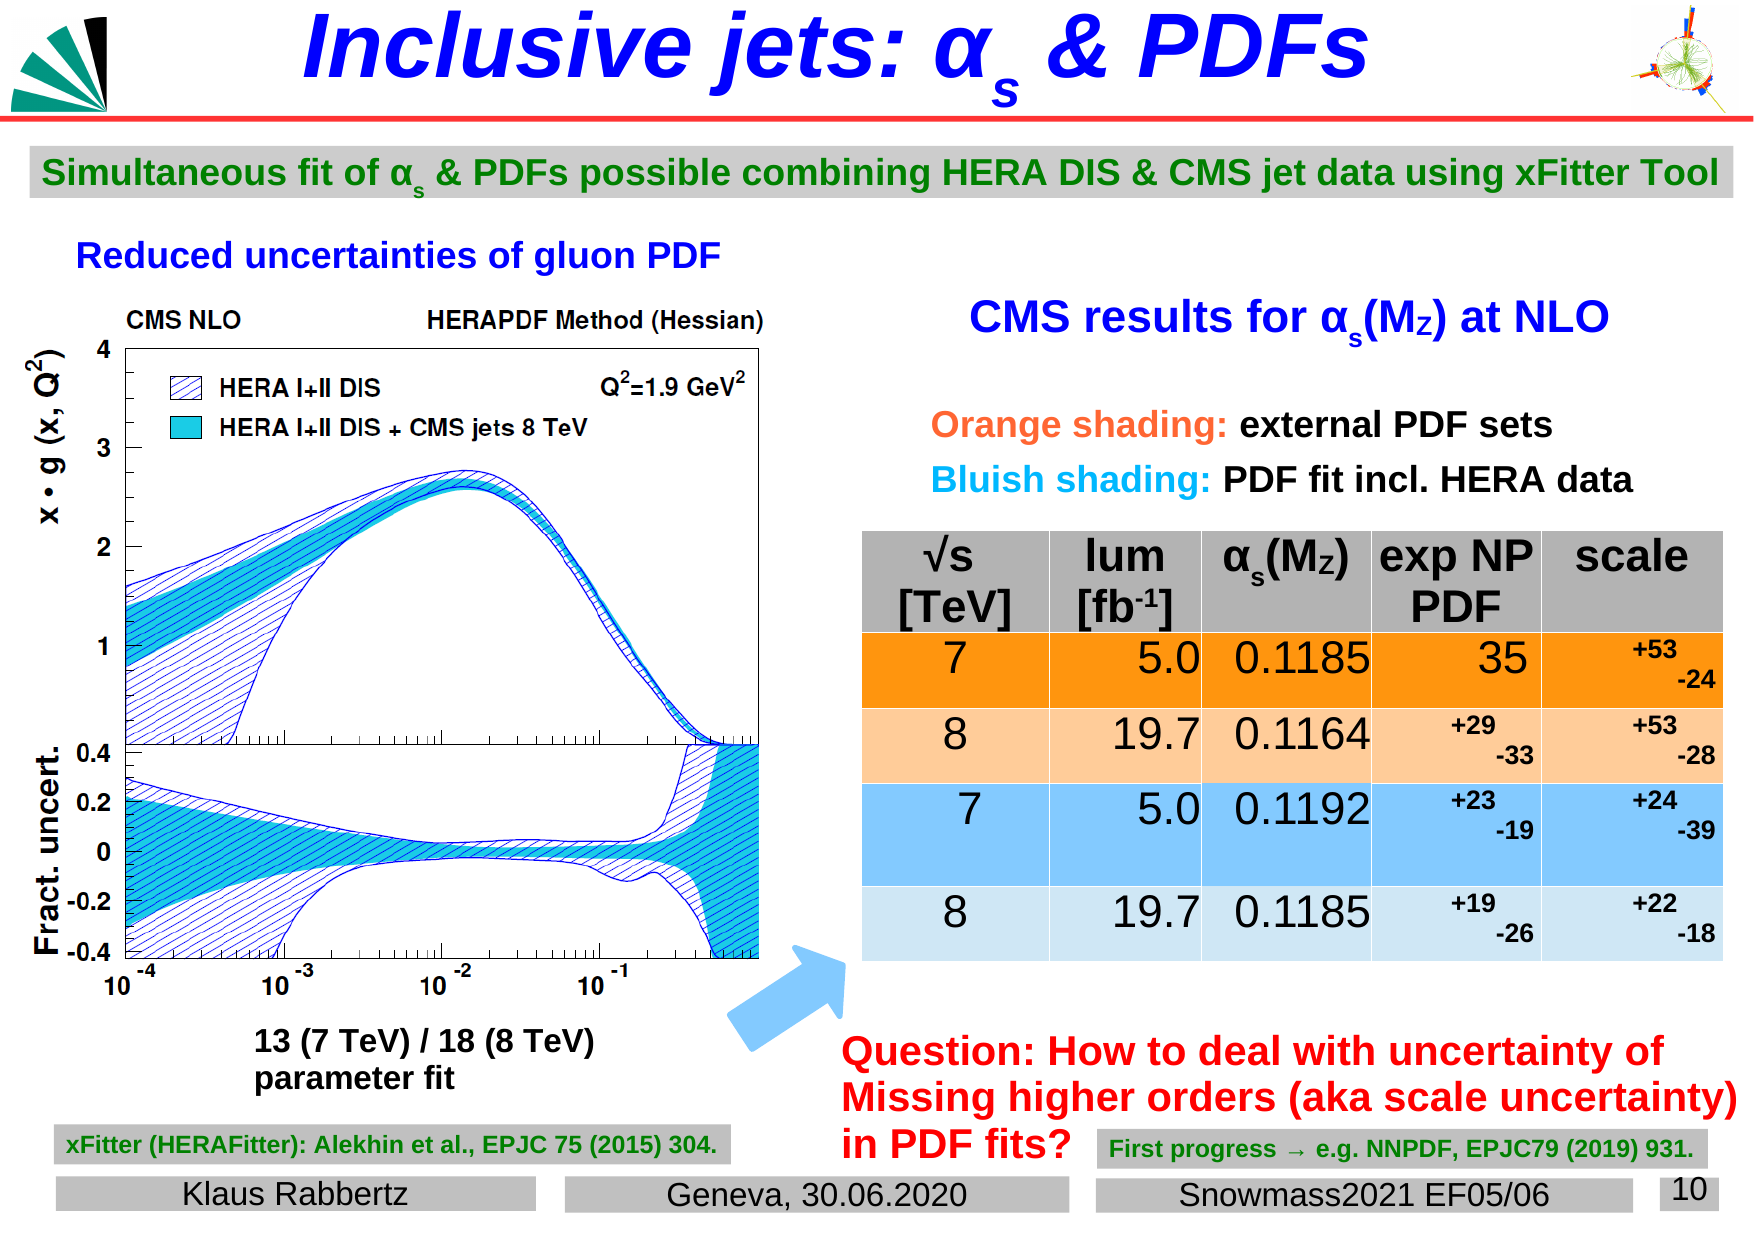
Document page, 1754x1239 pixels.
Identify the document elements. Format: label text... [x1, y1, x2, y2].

table_cell +29-33 [1372, 709, 1541, 783]
table_cell 7 [862, 633, 1049, 708]
table_cell 8 [862, 709, 1049, 783]
picture [11, 17, 107, 113]
table_cell +24-39 [1542, 784, 1723, 886]
table_cell 5.0 [1050, 633, 1201, 708]
table_cell 19.7 [1050, 887, 1201, 961]
table_cell 0.1185 [1202, 633, 1371, 708]
table_cell +53-28 [1542, 709, 1723, 783]
table_cell 19.7 [1050, 709, 1201, 783]
text_box CMS results for αs(MZ) at NLO [957, 285, 1629, 357]
picture [1631, 5, 1739, 113]
text_box Question: How to deal with uncertainty of Missing higher orders (aka scale uncertainty) in PDF fits? [829, 1021, 1754, 1173]
table_cell +19-26 [1372, 887, 1541, 961]
table_header αs(MZ) [1202, 531, 1371, 632]
text_box Orange shading: external PDF sets Bluish shading: PDF fit incl. HERA data [918, 398, 1652, 497]
text_box Simultaneous fit of αs & PDFs possible combining HERA DIS & CMS jet data using xFitter Tool [29, 145, 1734, 198]
table_cell 8 [862, 887, 1049, 961]
table_cell +53-24 [1542, 633, 1723, 708]
text_box 13 (7 TeV) / 18 (8 TeV) parameter fit [242, 1016, 613, 1101]
title Inclusive jets: αs & PDFs [129, 0, 1545, 119]
table_cell 0.1192 [1202, 783, 1371, 886]
table_header lum [fb-1] [1050, 531, 1201, 632]
table_cell 7 [862, 784, 1049, 886]
table_header √s [TeV] [862, 531, 1049, 632]
text_box First progress → e.g. NNPDF, EPJC79 (2019) 931. [1097, 1128, 1708, 1169]
table_cell 35 [1372, 633, 1541, 708]
table_cell 0.1164 [1202, 709, 1371, 783]
text_box [729, 947, 843, 1049]
table_cell +23-19 [1372, 784, 1541, 886]
table_cell 5.0 [1050, 784, 1201, 886]
text_box Reduced uncertainties of gluon PDF [63, 229, 749, 288]
table_header scale [1542, 531, 1723, 632]
text_box xFitter (HERAFitter): Alekhin et al., EPJC 75 (2015) 304. [53, 1124, 731, 1165]
table_cell 0.1185 [1202, 886, 1371, 961]
picture [20, 301, 768, 1032]
table_cell +22-18 [1542, 887, 1723, 961]
table_header exp NP PDF [1372, 531, 1541, 632]
